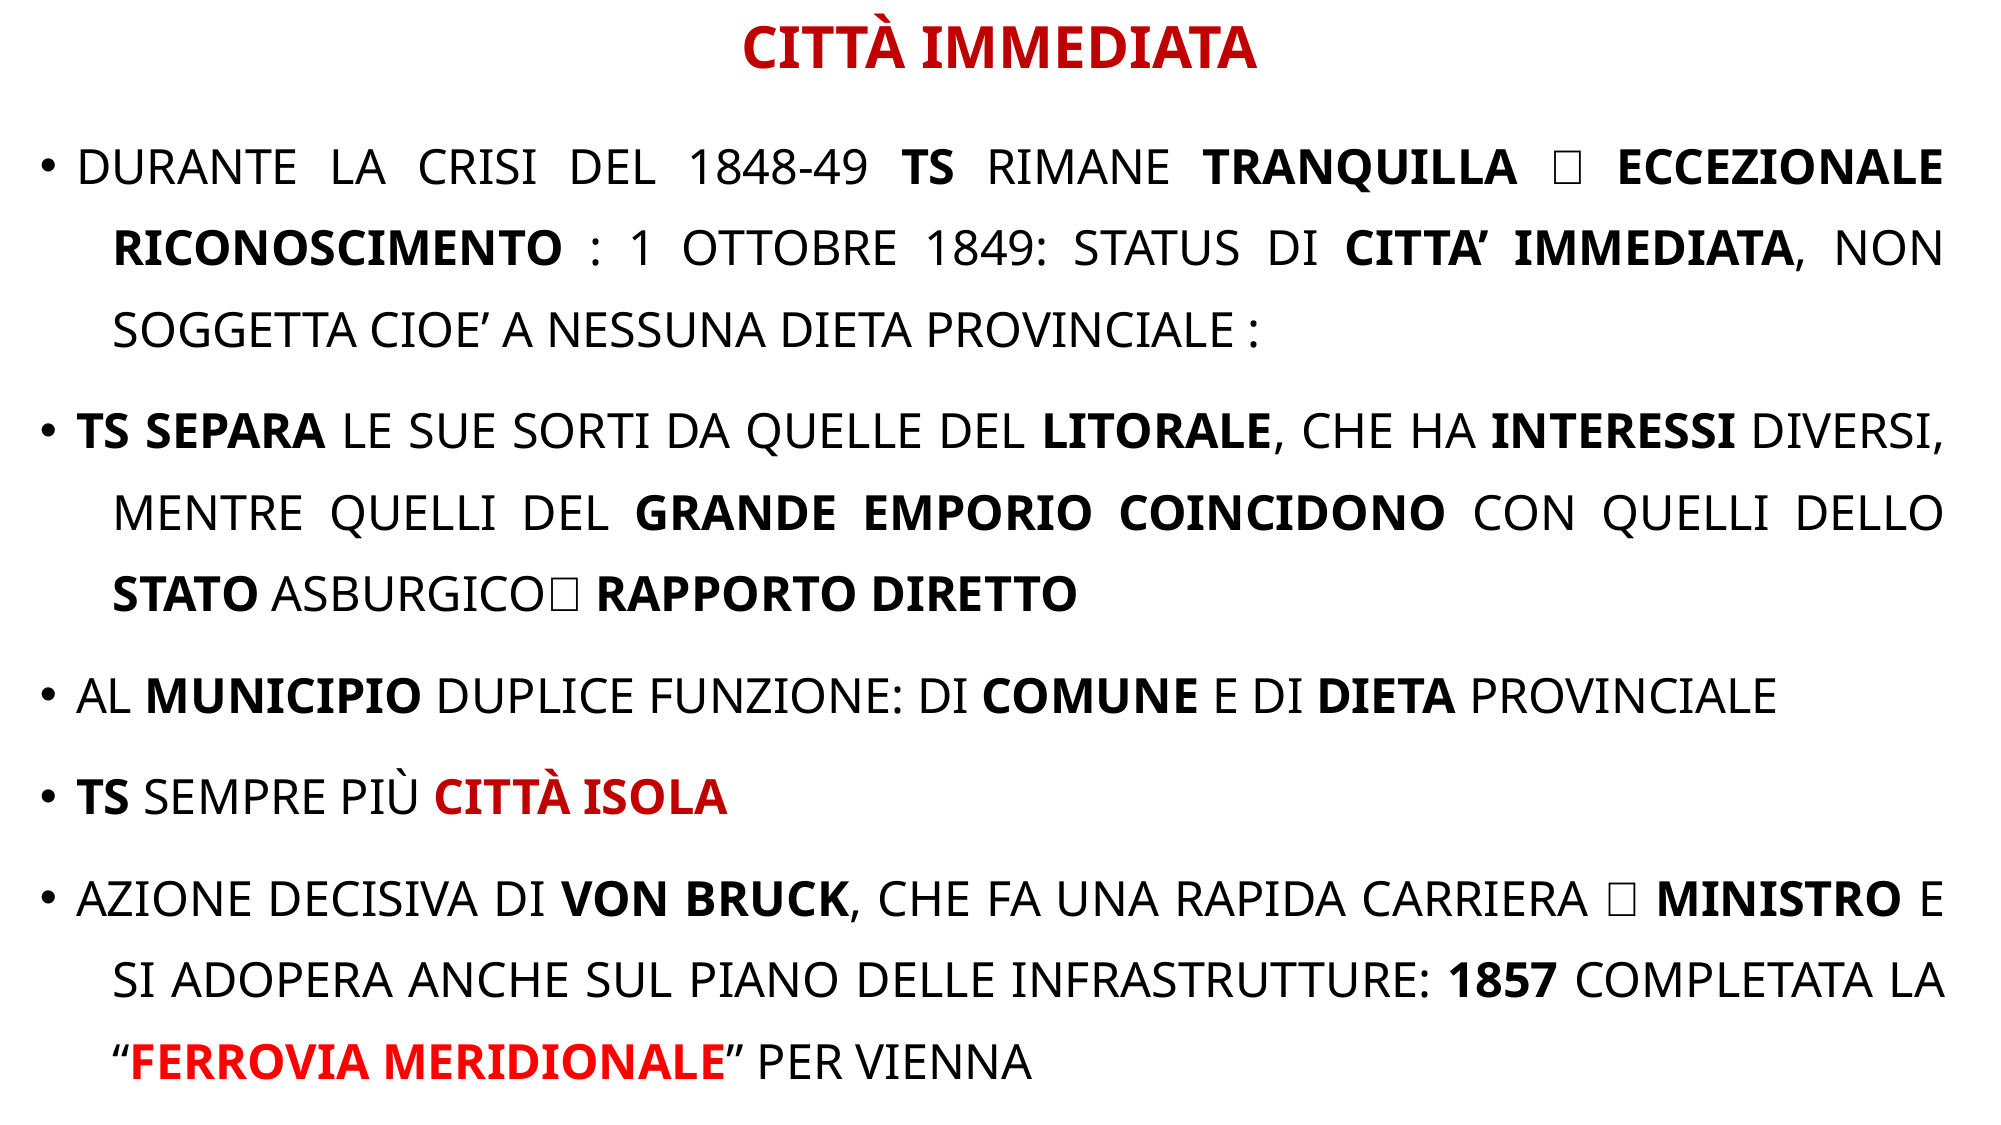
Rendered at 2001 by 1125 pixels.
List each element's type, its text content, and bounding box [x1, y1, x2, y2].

list DURANTE LA CRISI DEL 1848-49 TS RIMANE TRANQUILLA  ECCEZIONALE RICONOSCIMENTO : 1 OTTOBRE 1849: STATUS DI CITTA’ IMMEDIATA, NON SOGGETTA CIOE’ A NESSUNA DIETA PROVINCIALE : TS SEPARA LE SUE SORTI DA QUELLE DEL LITORALE, CHE HA INTERESSI DIVERSI, MENTRE QUELLI DEL GRANDE EMPORIO COINCIDONO CON QUELLI DELLO STATO ASBURGICO RAPPORTO DIRETTO AL MUNICIPIO DUPLICE FUNZIONE: DI COMUNE E DI DIETA PROVINCIALE TS SEMPRE PIÙ CITTÀ ISOLA AZIONE DECISIVA DI VON BRUCK, CHE FA UNA RAPIDA CARRIERA  MINISTRO E SI ADOPERA ANCHE SUL PIANO DELLE INFRASTRUTTURE: 1857 COMPLETATA LA “FERROVIA MERIDIONALE” PER VIENNA [24, 104, 1961, 1102]
title CITTÀ IMMEDIATA [137, 10, 1863, 82]
